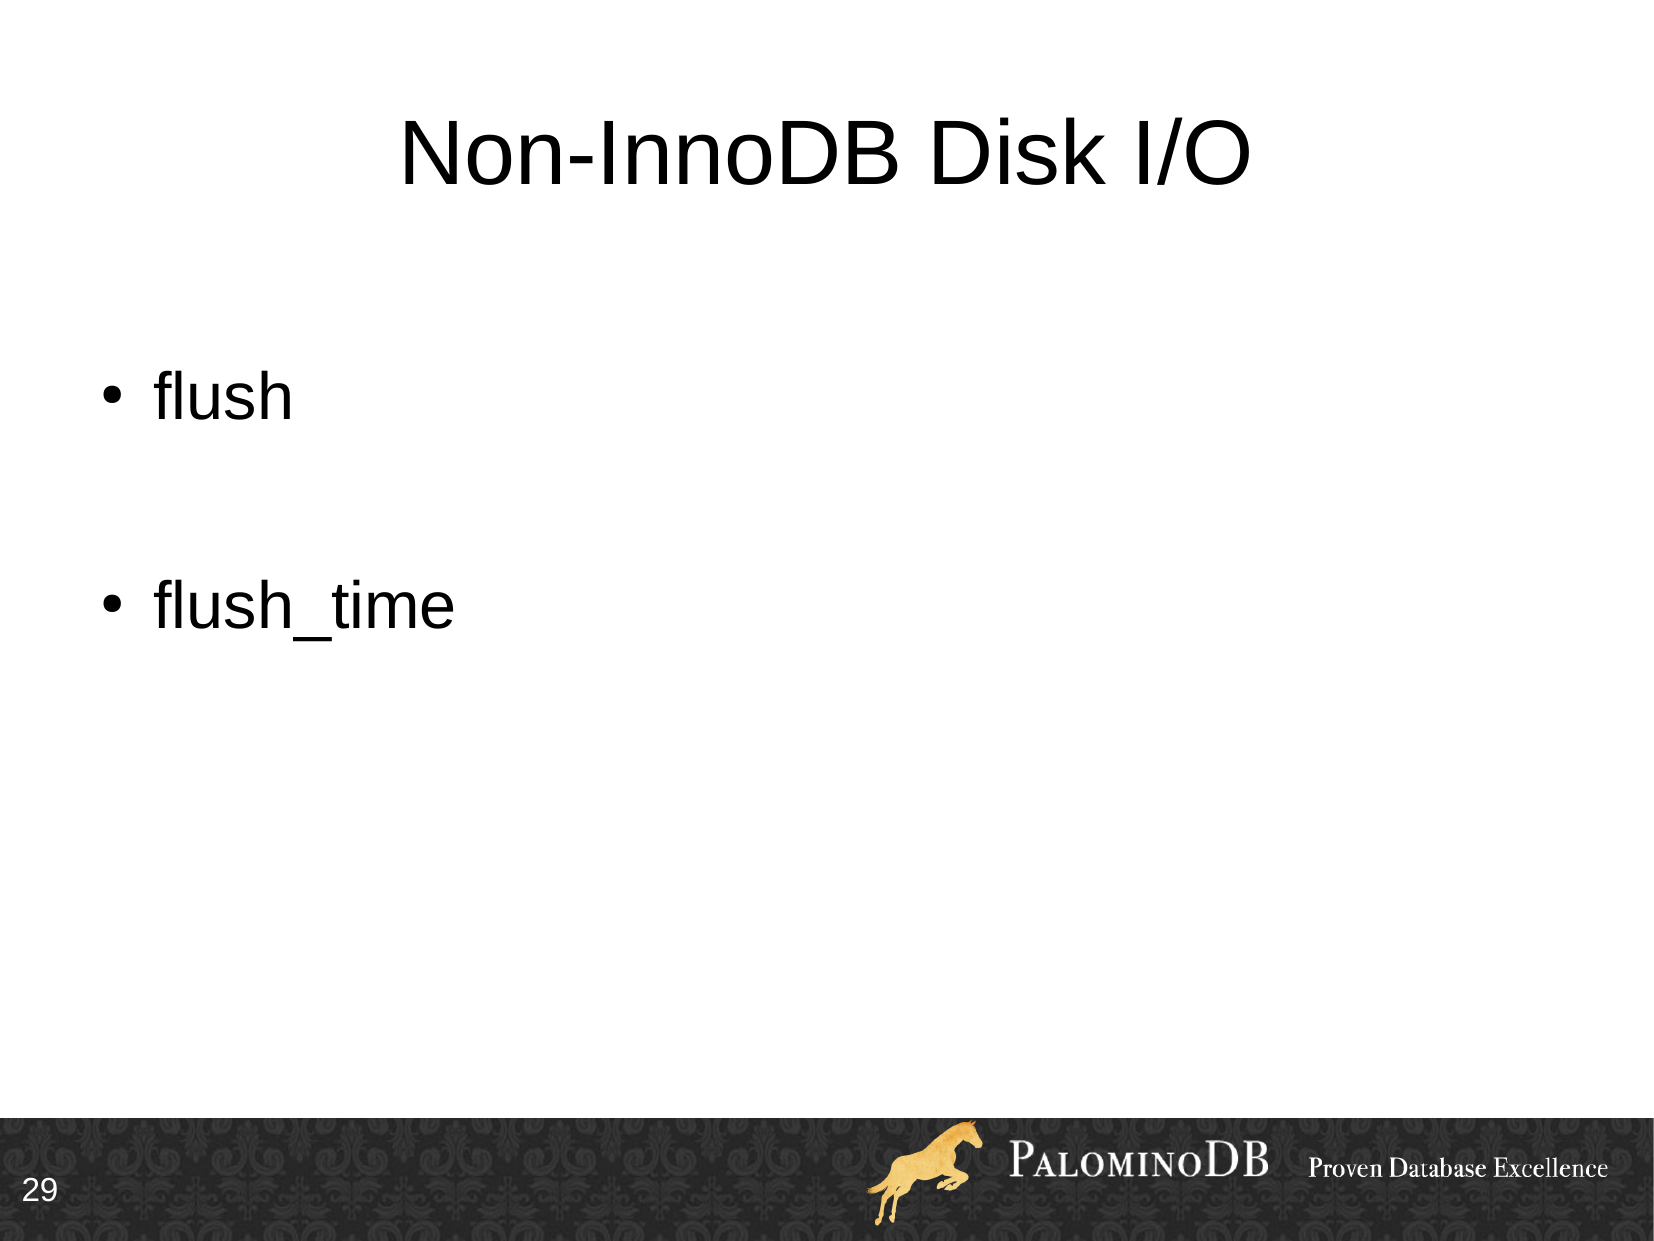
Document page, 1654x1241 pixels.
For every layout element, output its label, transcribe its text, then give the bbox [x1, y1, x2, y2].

title Non-InnoDB Disk I/O [82, 49, 1571, 254]
picture [0, 1109, 1654, 1241]
list flush flush_time [82, 254, 1571, 1074]
